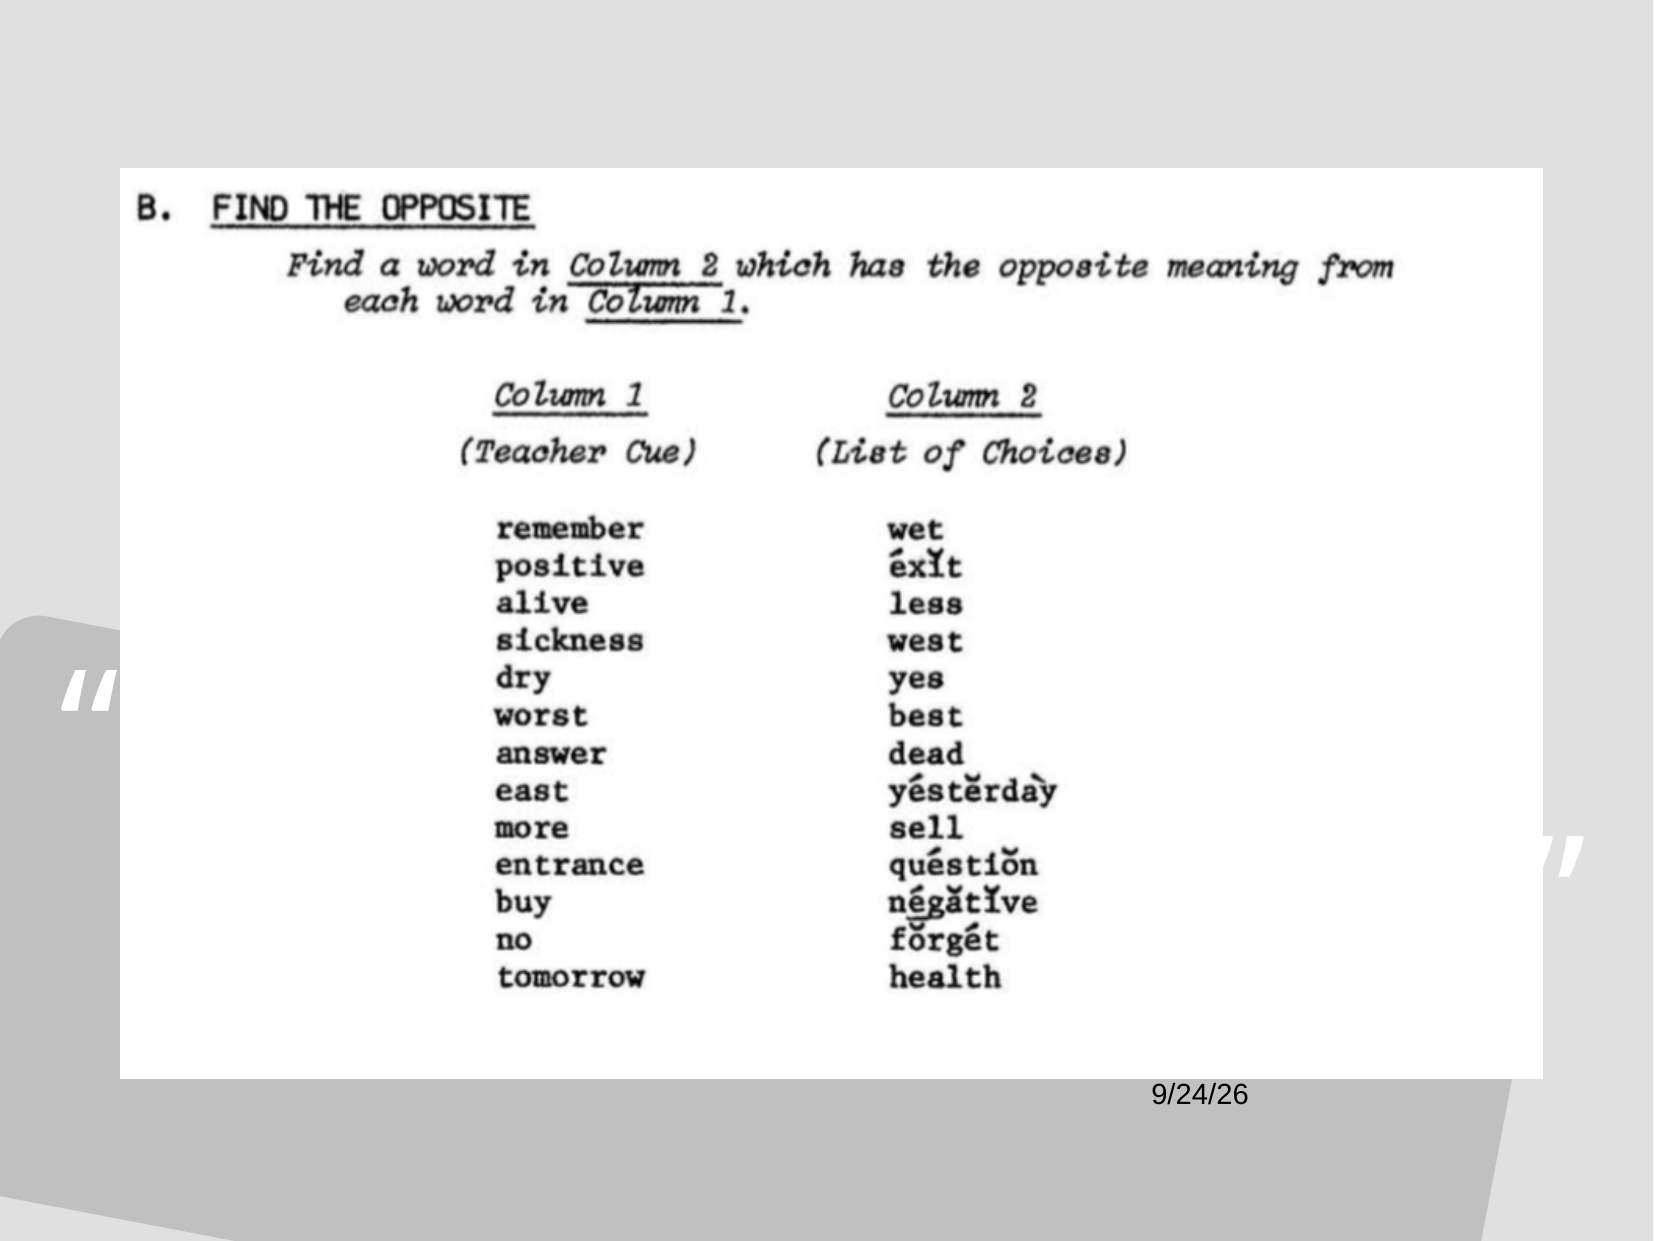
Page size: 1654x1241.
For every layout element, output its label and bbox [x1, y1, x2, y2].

picture [120, 168, 1543, 1079]
text_box [1151, 1004, 1624, 1161]
